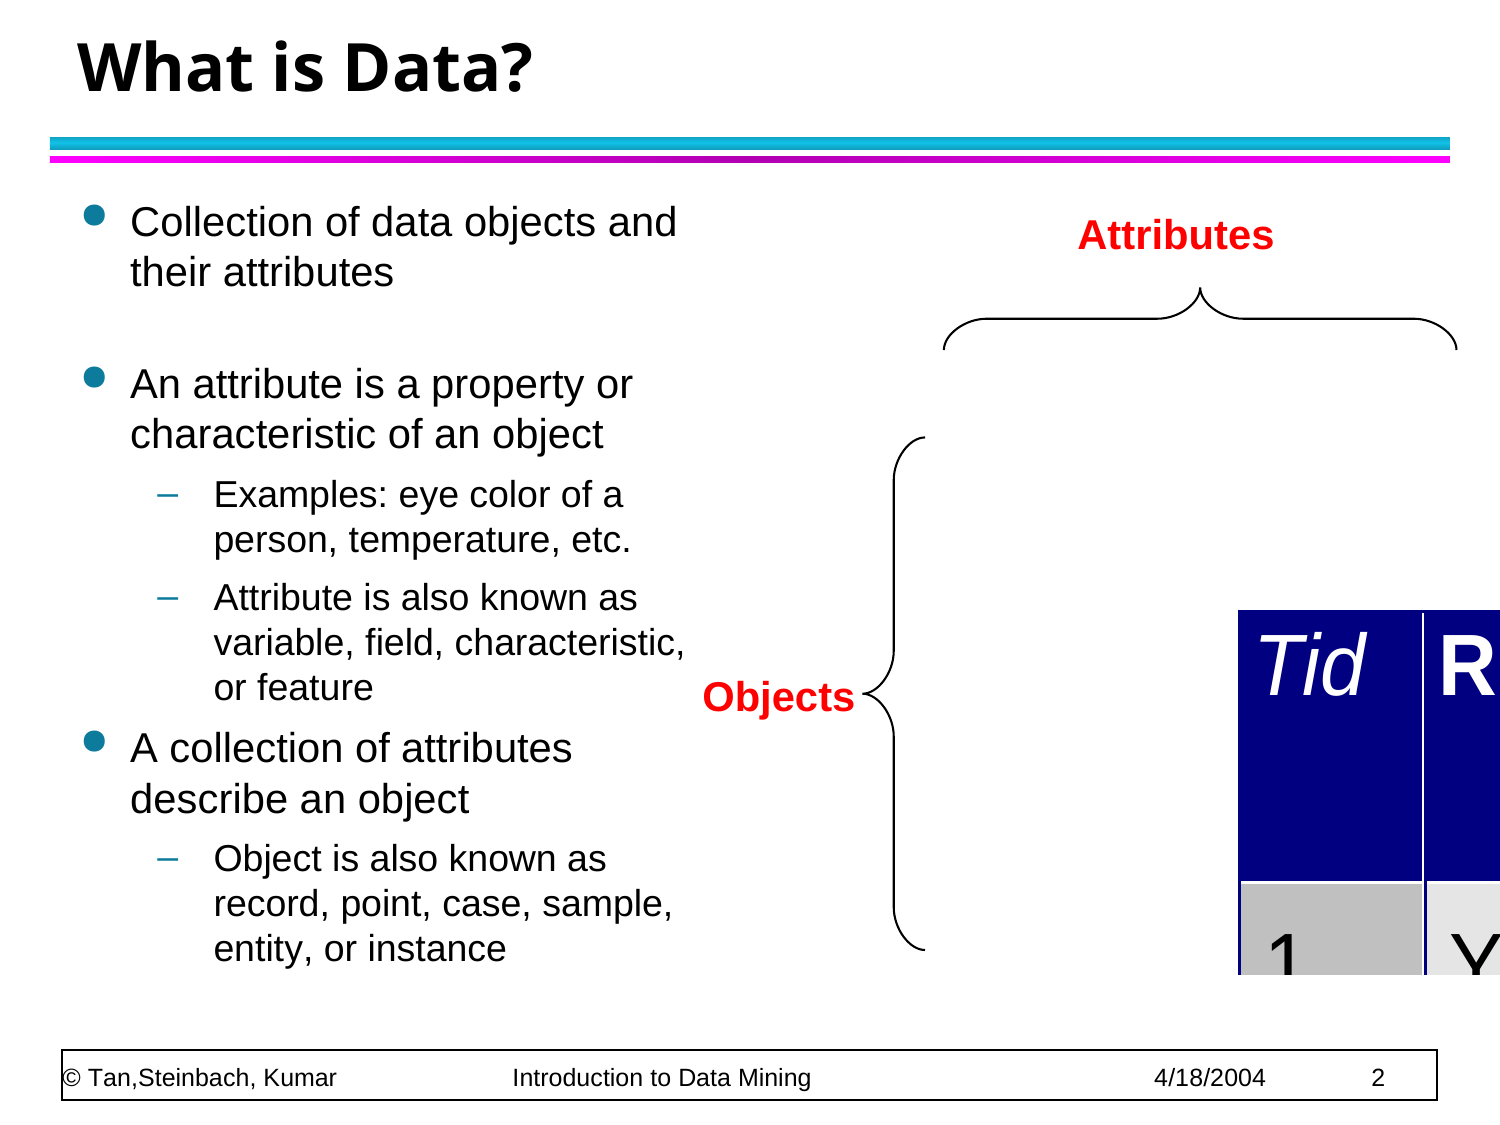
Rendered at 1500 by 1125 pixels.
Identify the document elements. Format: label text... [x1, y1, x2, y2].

list Collection of data objects and their attributes An attribute is a property or characteristic of an object Examples: eye color of a person, temperature, etc. Attribute is also known as variable, field, characteristic, or feature A collection of attributes describe an object Object is also known as record, point, case, sample, entity, or instance [67, 187, 738, 1040]
chart [924, 358, 1500, 976]
title What is Data? [62, 22, 1421, 113]
text_box Objects [687, 662, 876, 728]
text_box Attributes [1062, 200, 1300, 266]
